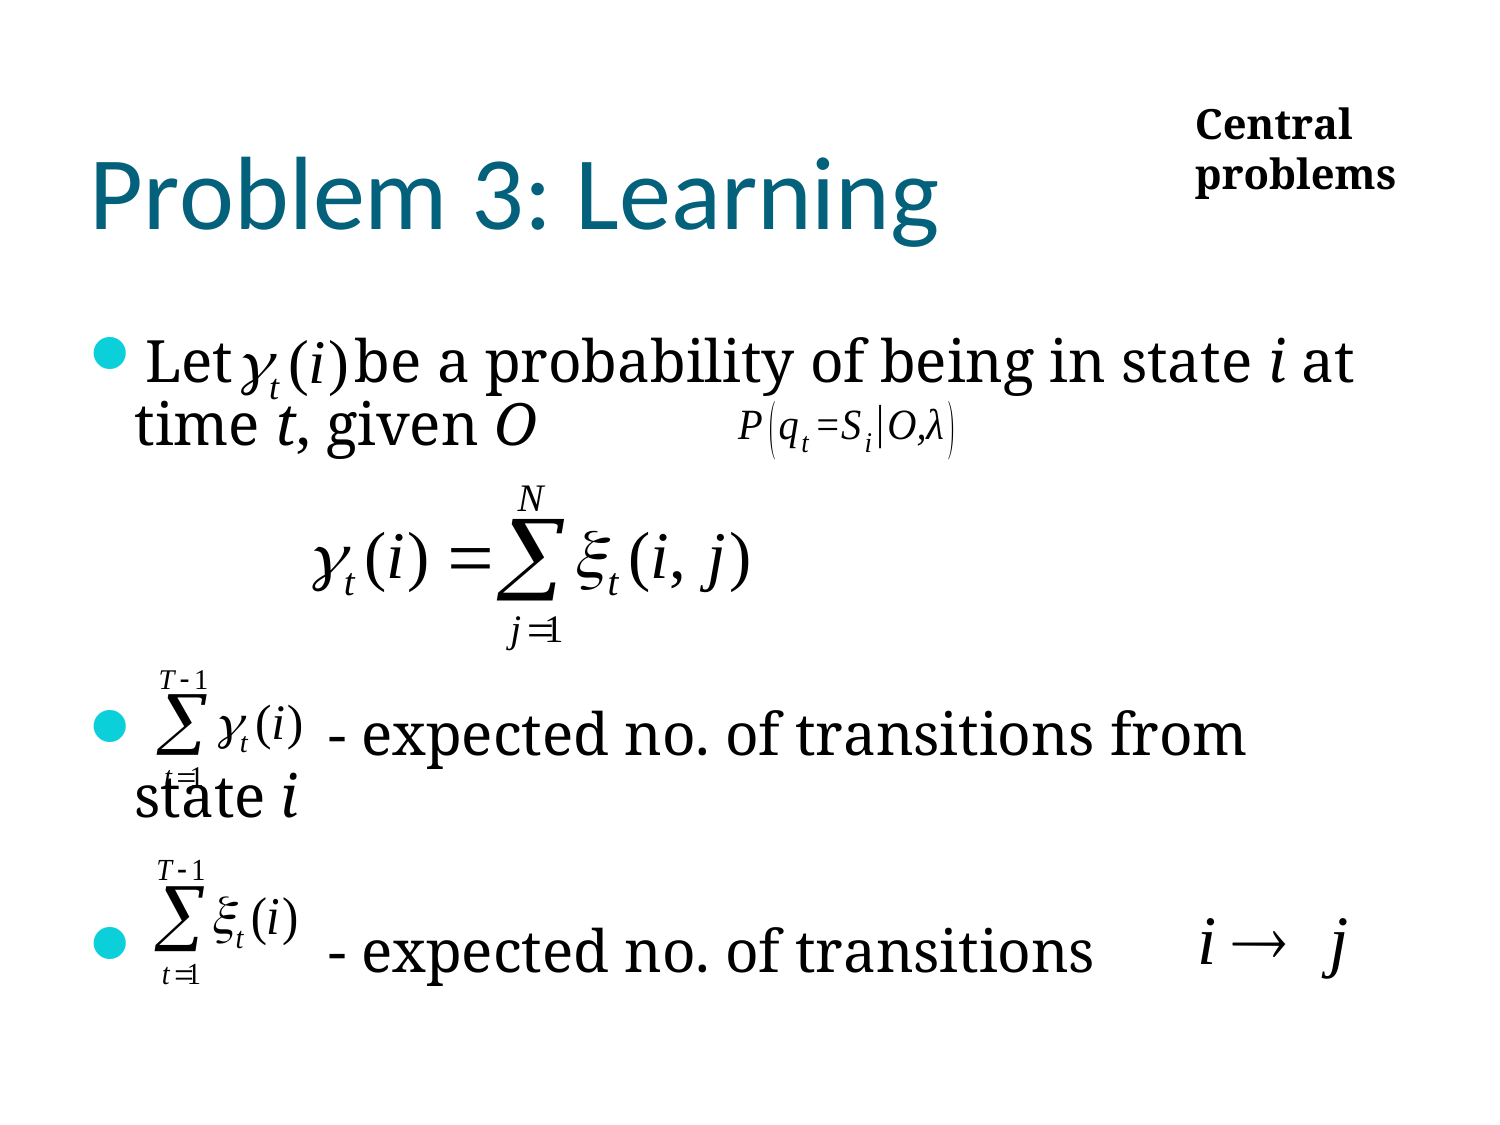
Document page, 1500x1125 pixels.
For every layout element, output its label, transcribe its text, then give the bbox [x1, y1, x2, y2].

chart [1189, 906, 1362, 994]
chart [149, 467, 762, 798]
chart [230, 321, 361, 415]
list Let be a probability of being in state i at time t, given O - expected no. of transitions from state i - expected no. of transitions [75, 324, 1400, 995]
chart [725, 398, 966, 462]
chart [147, 846, 307, 997]
text_box Central problems [1180, 90, 1412, 206]
title Problem 3: Learning [75, 75, 1426, 301]
